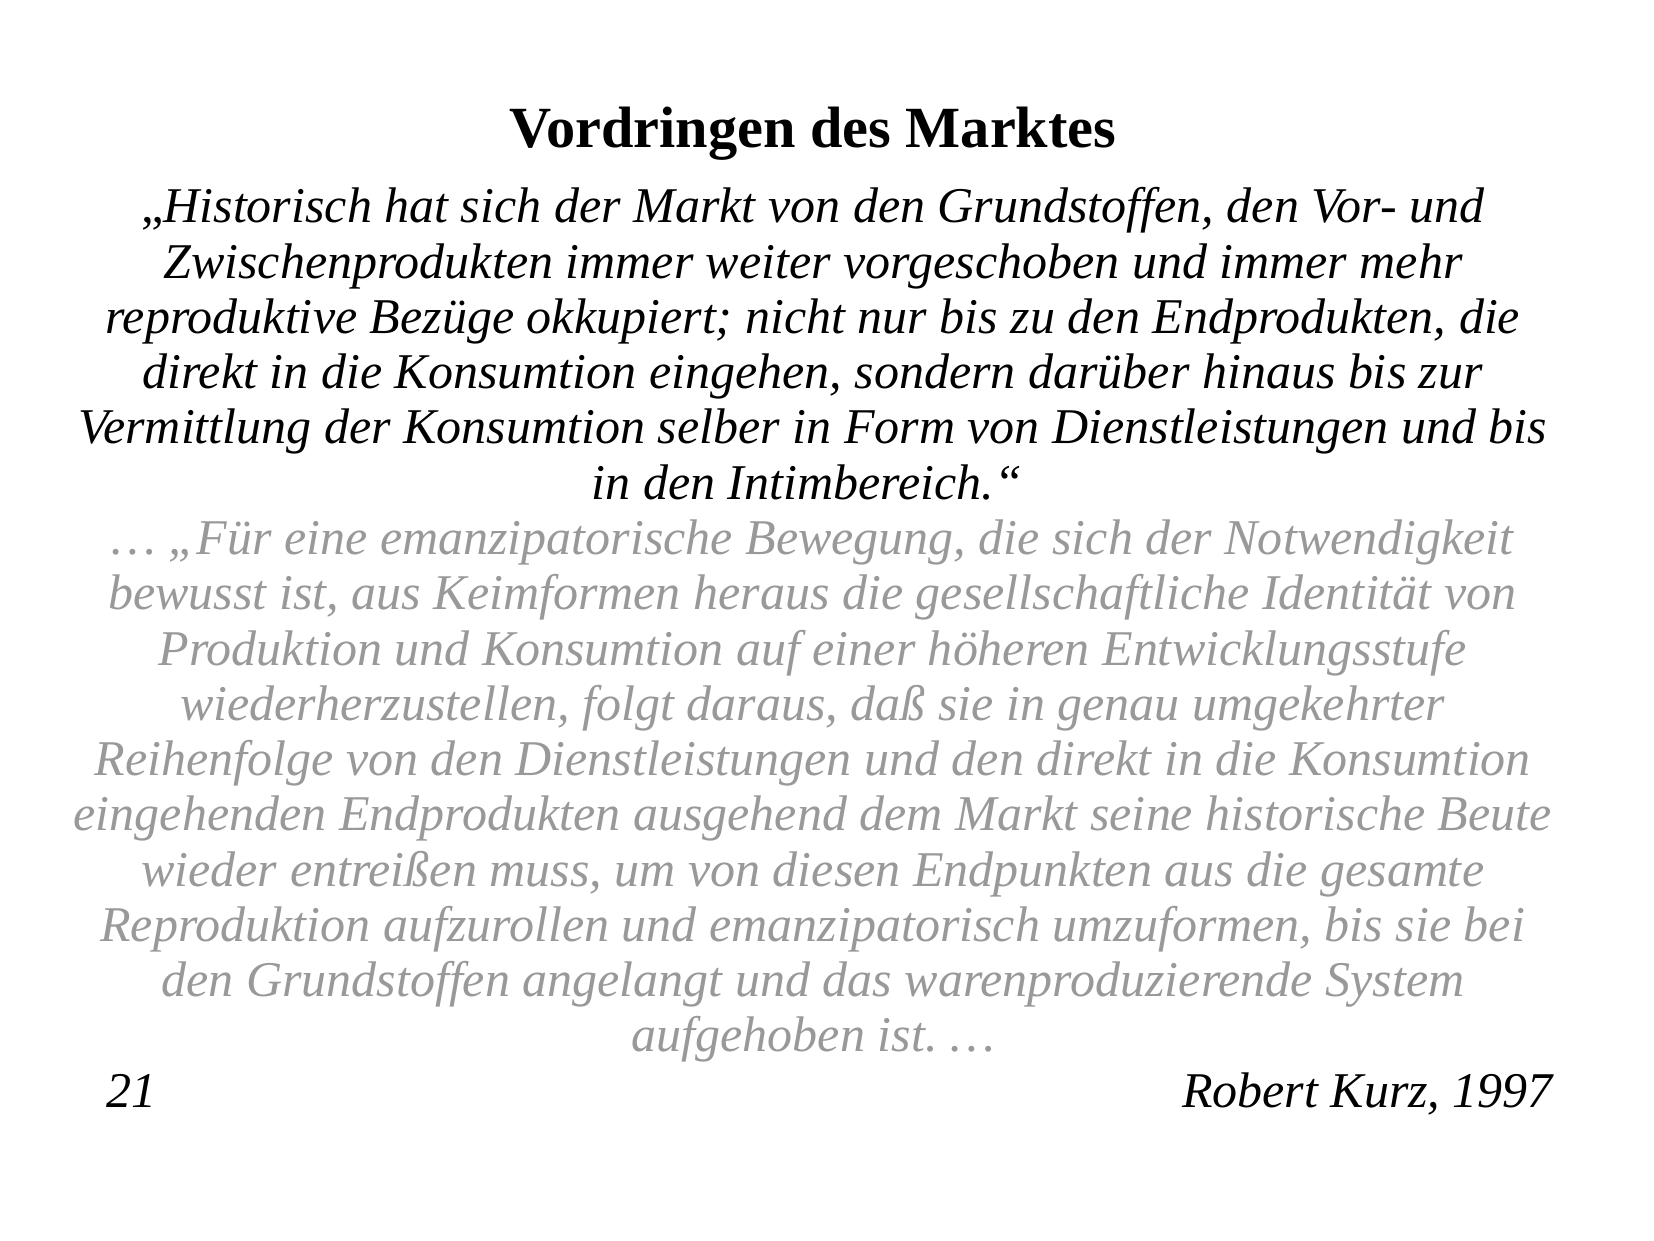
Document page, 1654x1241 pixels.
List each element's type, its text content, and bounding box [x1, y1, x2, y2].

text_box Vordringen des Marktes „Historisch hat sich der Markt von den Grundstoffen, den Vor- und Zwischenprodukten immer weiter vorgeschoben und immer mehr reproduktive Bezüge okkupiert; nicht nur bis zu den Endprodukten, die direkt in die Konsumtion eingehen, sondern darüber hinaus bis zur Vermittlung der Konsumtion selber in Form von Dienstleistungen und bis in den Intimbereich.“ … „Für eine emanzipatorische Bewegung, die sich der Notwendigkeit bewusst ist, aus Keimformen heraus die gesellschaftliche Identität von Produktion und Konsumtion auf einer höheren Entwicklungsstufe wiederherzustellen, folgt daraus, daß sie in genau umgekehrter Reihenfolge von den Dienstleistungen und den direkt in die Konsumtion eingehenden Endprodukten ausgehend dem Markt seine historische Beute wieder entreißen muss, um von diesen Endpunkten aus die gesamte Reproduktion aufzurollen und emanzipatorisch umzuformen, bis sie bei den Grundstoffen angelangt und das warenproduzierende System aufgehoben ist. … <Nummer> Robert Kurz, 1997 [59, 88, 1595, 1181]
